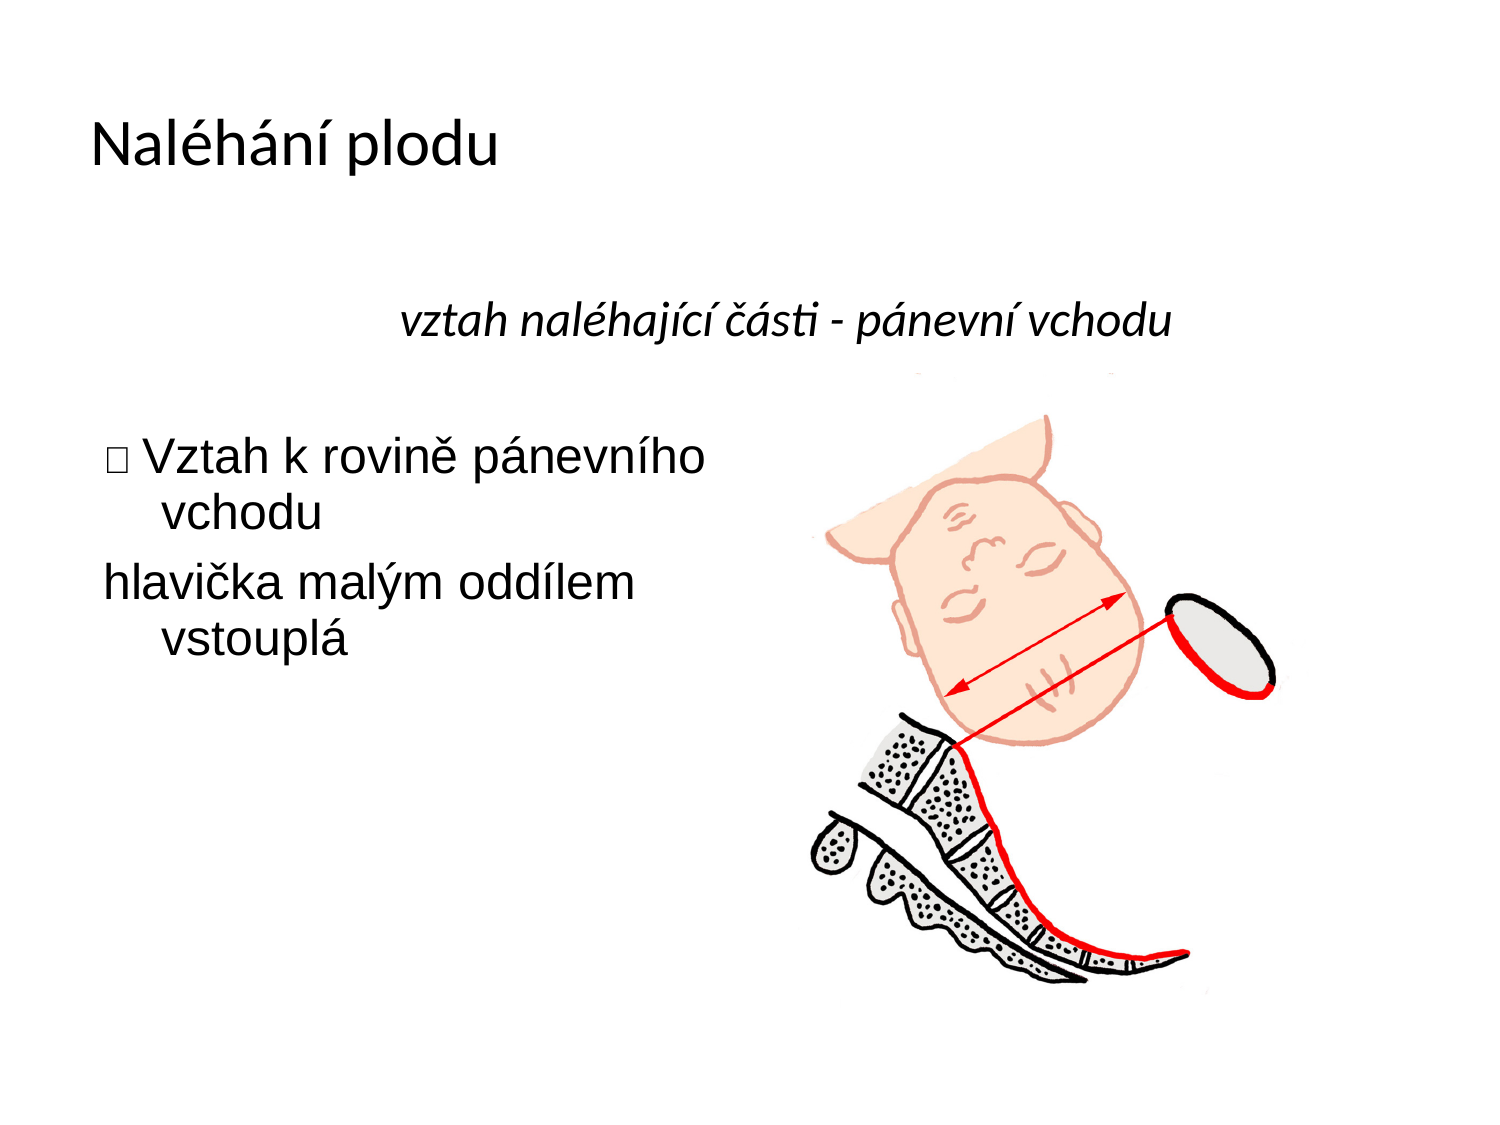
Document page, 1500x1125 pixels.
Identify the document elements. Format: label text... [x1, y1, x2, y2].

text_box  Vztah k rovině pánevního vchodu hlavička malým oddílem vstouplá [88, 420, 727, 776]
list vztah naléhající části - pánevní vchodu [70, 262, 1431, 392]
title Naléhání plodu [75, 45, 1425, 233]
picture [798, 373, 1313, 1059]
